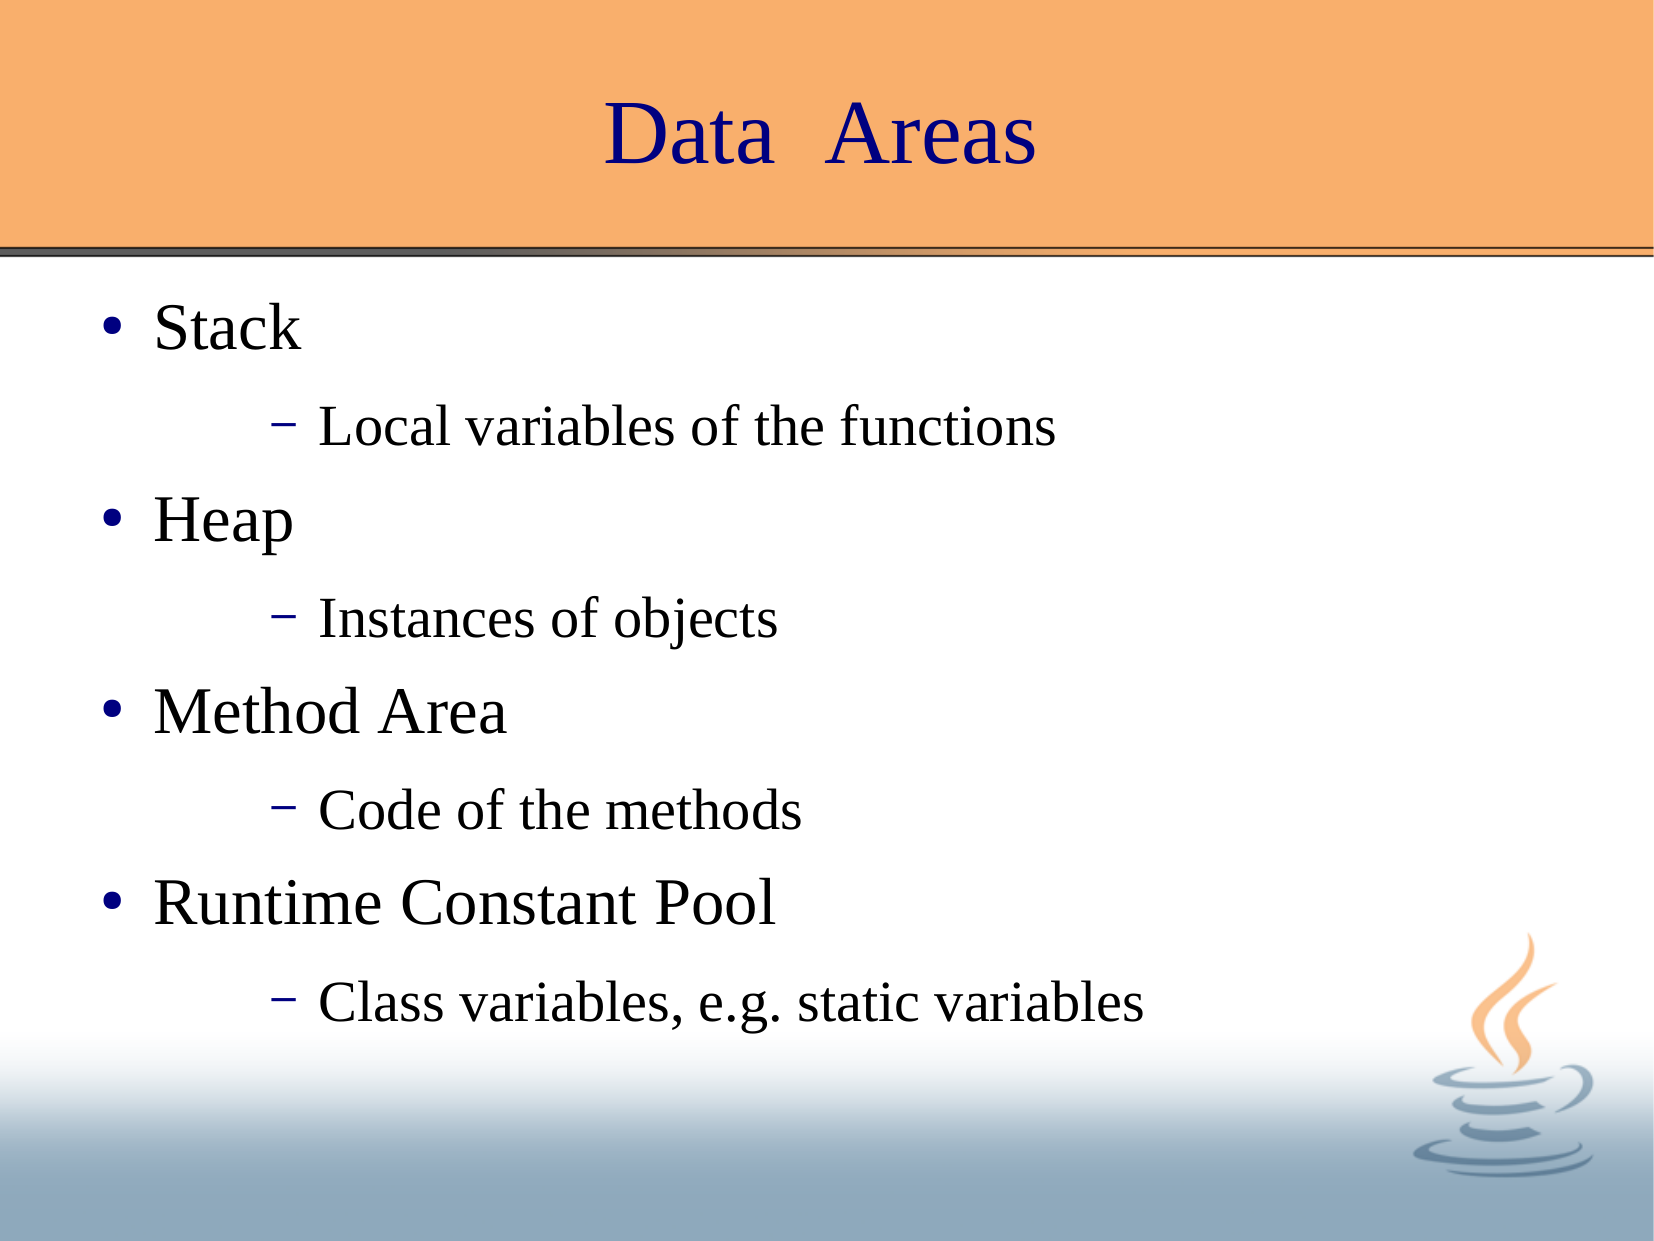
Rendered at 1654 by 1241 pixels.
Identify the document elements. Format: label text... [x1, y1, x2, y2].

list Stack Local variables of the functions Heap Instances of objects Method Area Code of the methods Runtime Constant Pool Class variables, e.g. static variables [82, 290, 1571, 1127]
title Data Areas [76, 29, 1565, 237]
picture [0, 0, 1654, 1241]
